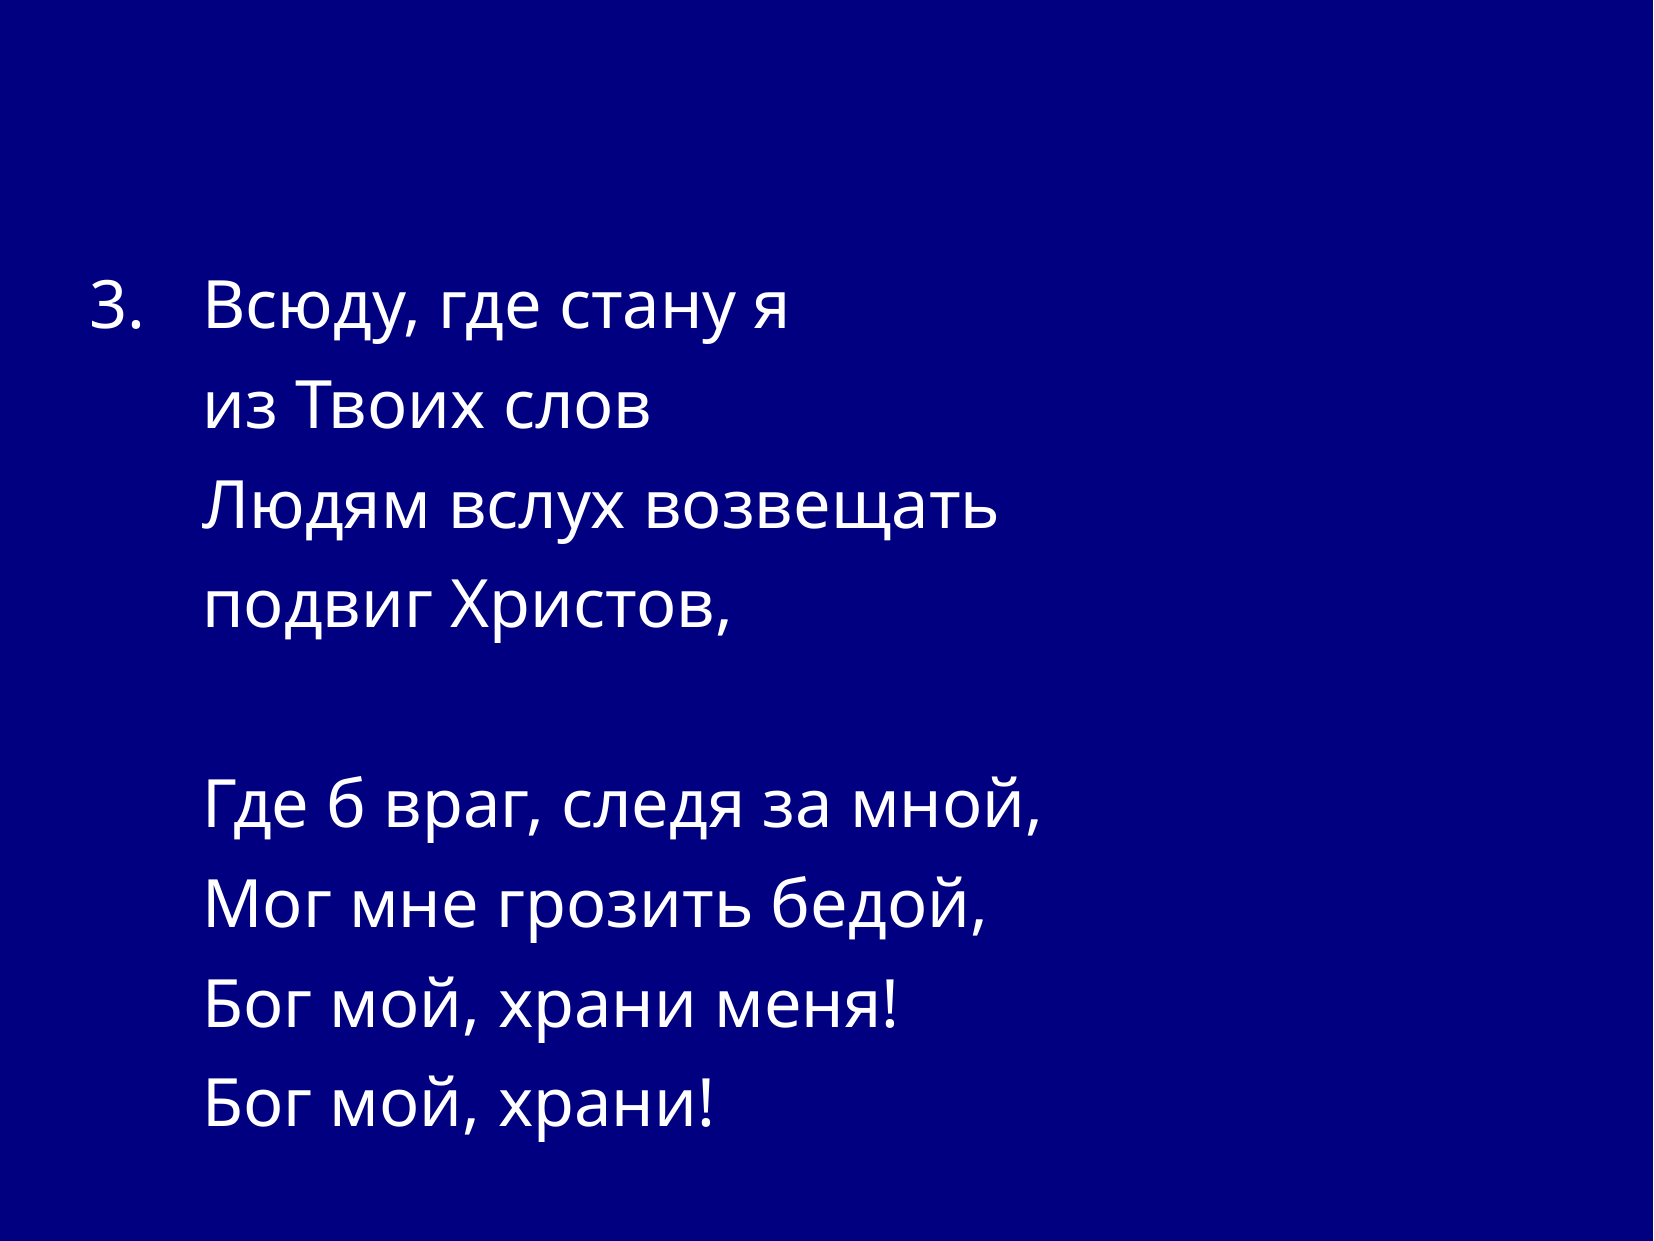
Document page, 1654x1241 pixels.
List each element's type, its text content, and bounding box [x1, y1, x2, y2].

text_box 3. Всюду, где стану я из Твоих слов Людям вслух возвещать подвиг Христов, Где б враг, следя за мной, Мог мне грозить бедой, Бог мой, храни меня! Бог мой, храни! [75, 150, 1576, 1163]
